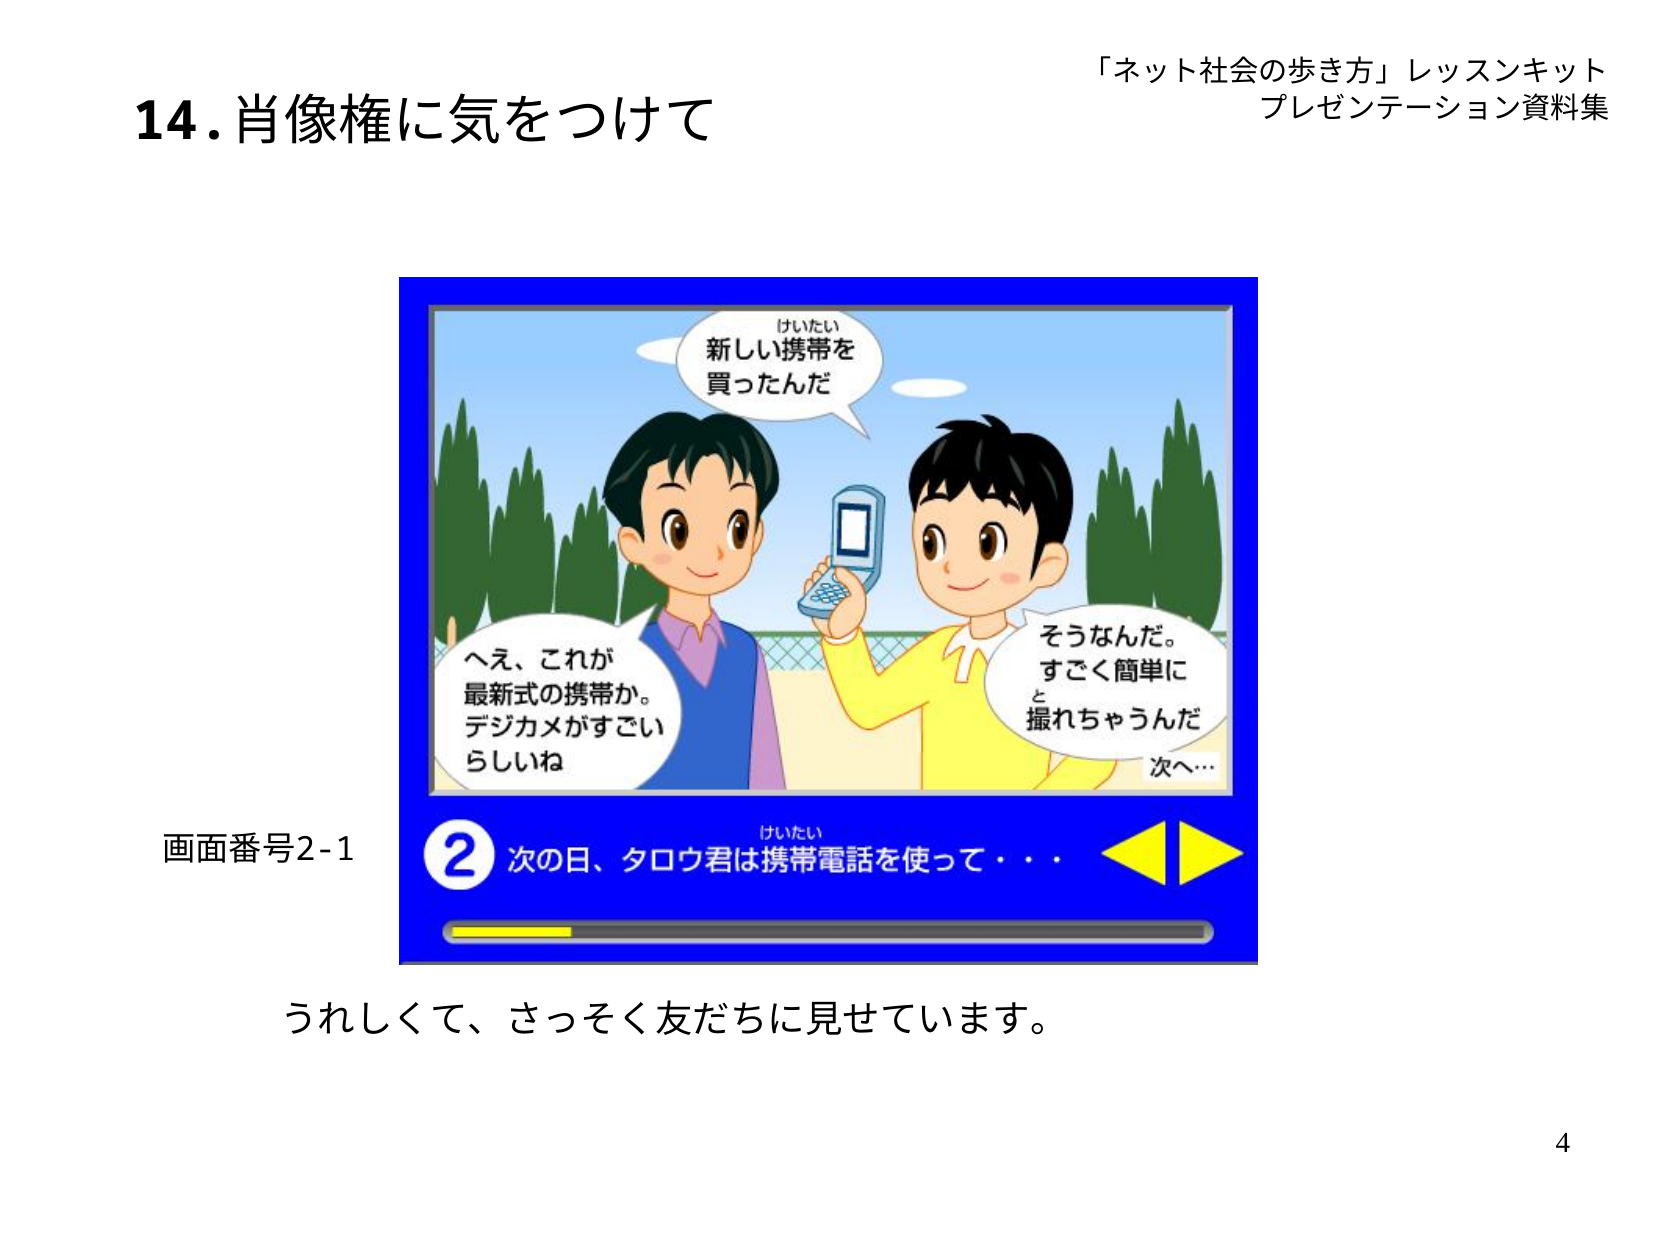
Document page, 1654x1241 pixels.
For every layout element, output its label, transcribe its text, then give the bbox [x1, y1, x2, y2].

text_box 14.肖像権に気をつけて [118, 88, 1093, 158]
text_box 「ネット社会の歩き方」レッスンキット プレゼンテーション資料集 [1062, 44, 1625, 134]
text_box 画面番号2-1 [147, 826, 384, 875]
picture [399, 277, 1258, 965]
text_box うれしくて、さっそく友だちに見せています。 [265, 981, 1418, 1051]
